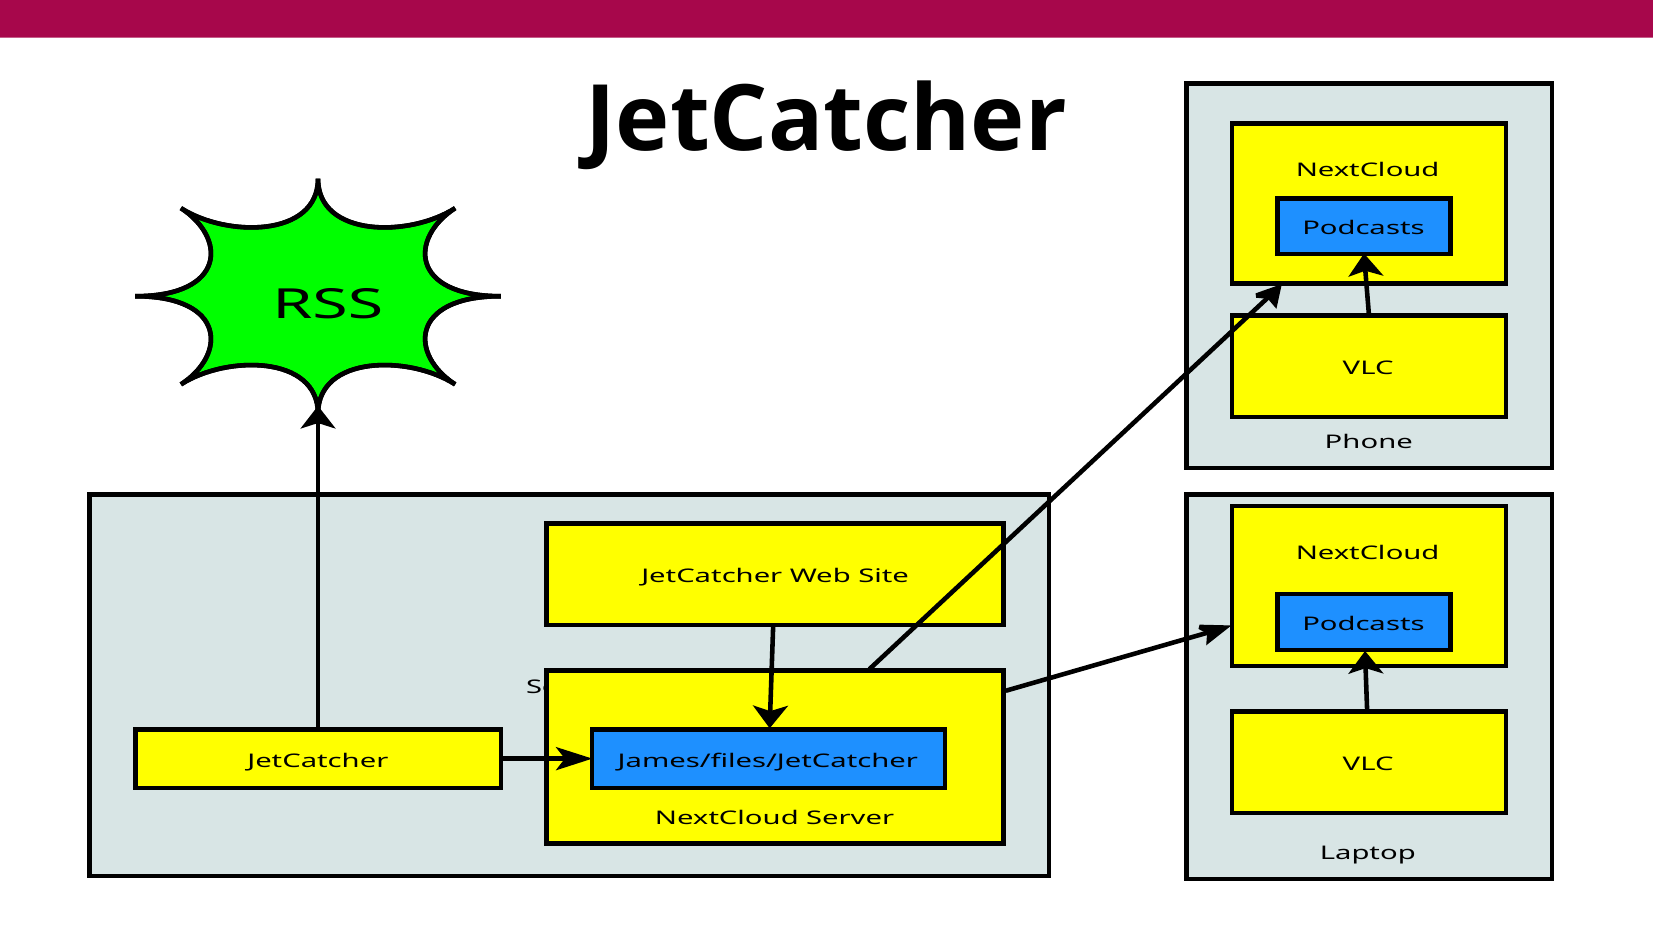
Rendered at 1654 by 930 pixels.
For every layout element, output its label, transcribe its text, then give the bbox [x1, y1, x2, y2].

title JetCatcher [82, 36, 1571, 193]
picture [84, 79, 1555, 882]
